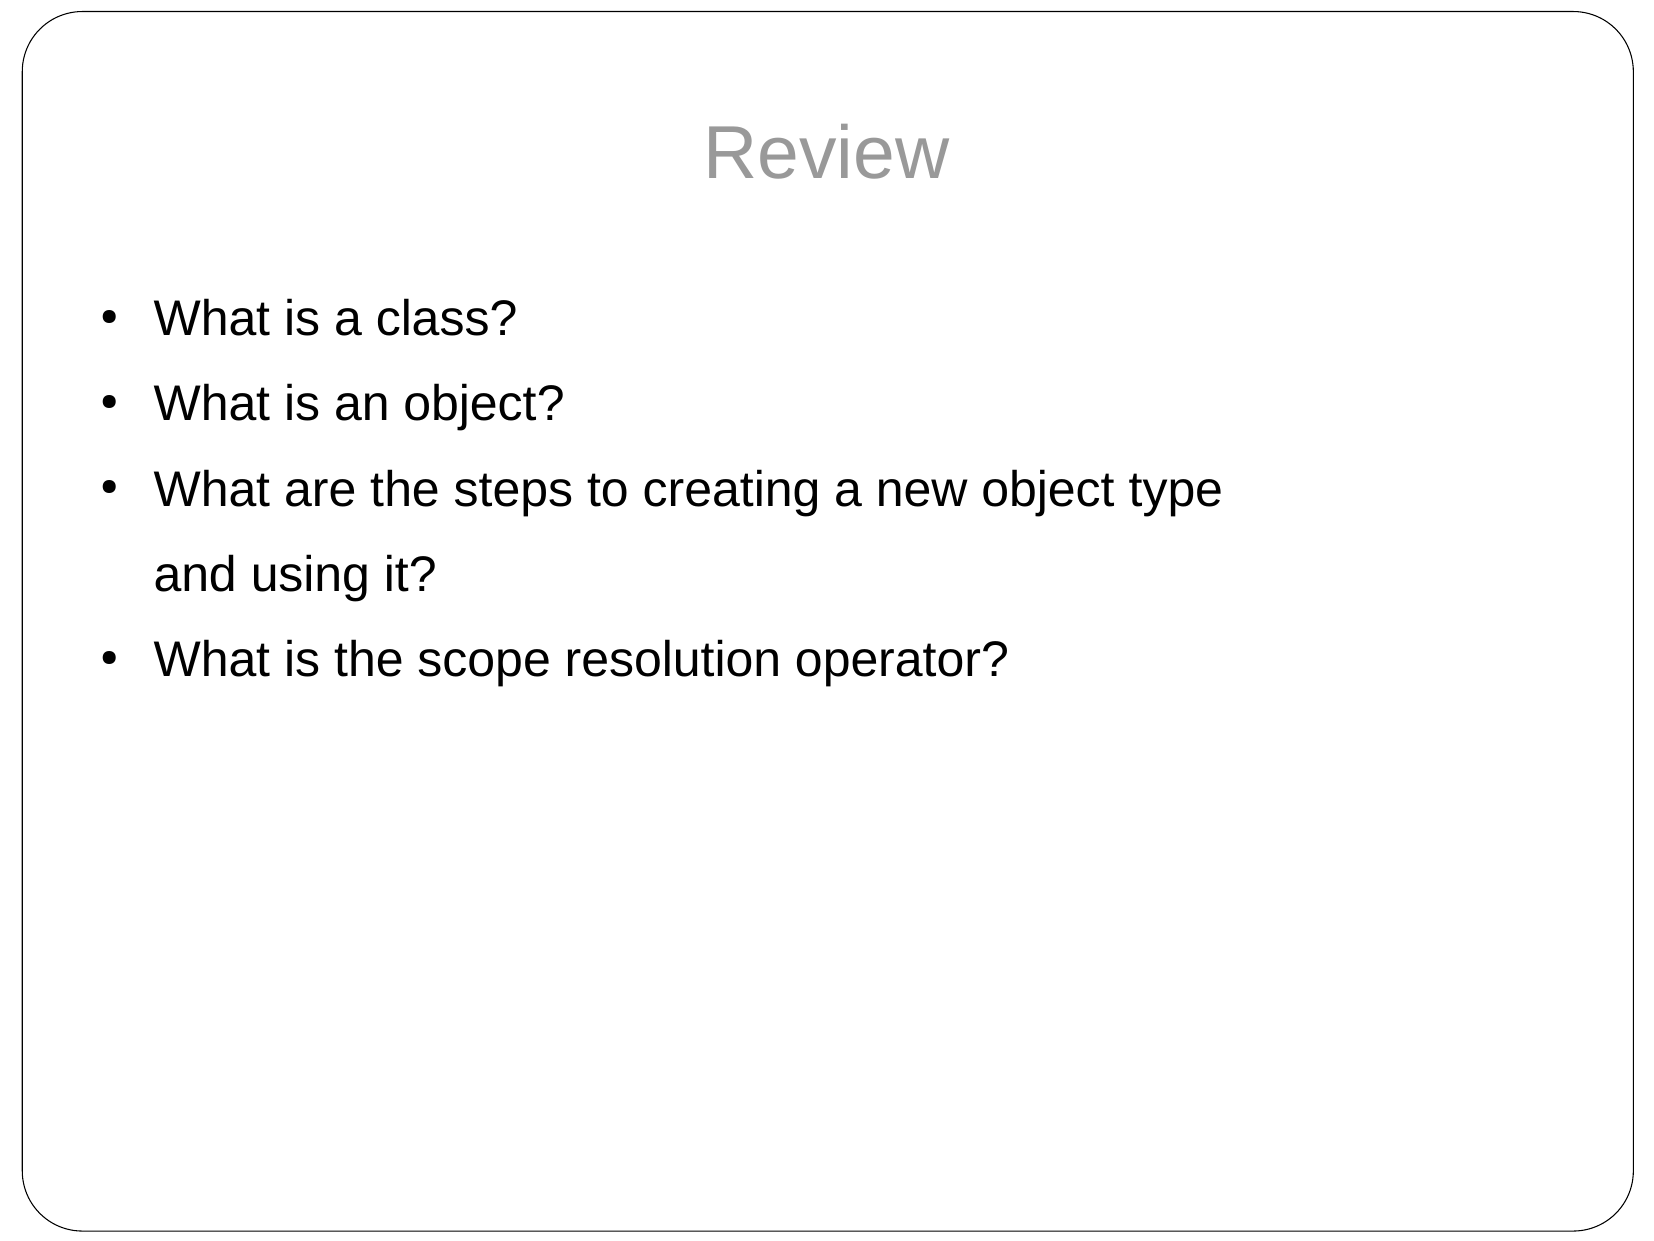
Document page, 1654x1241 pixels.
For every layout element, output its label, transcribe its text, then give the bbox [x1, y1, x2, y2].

list What is a class? What is an object? What are the steps to creating a new object type and using it? What is the scope resolution operator? [82, 290, 1571, 1109]
title Review [82, 49, 1571, 257]
